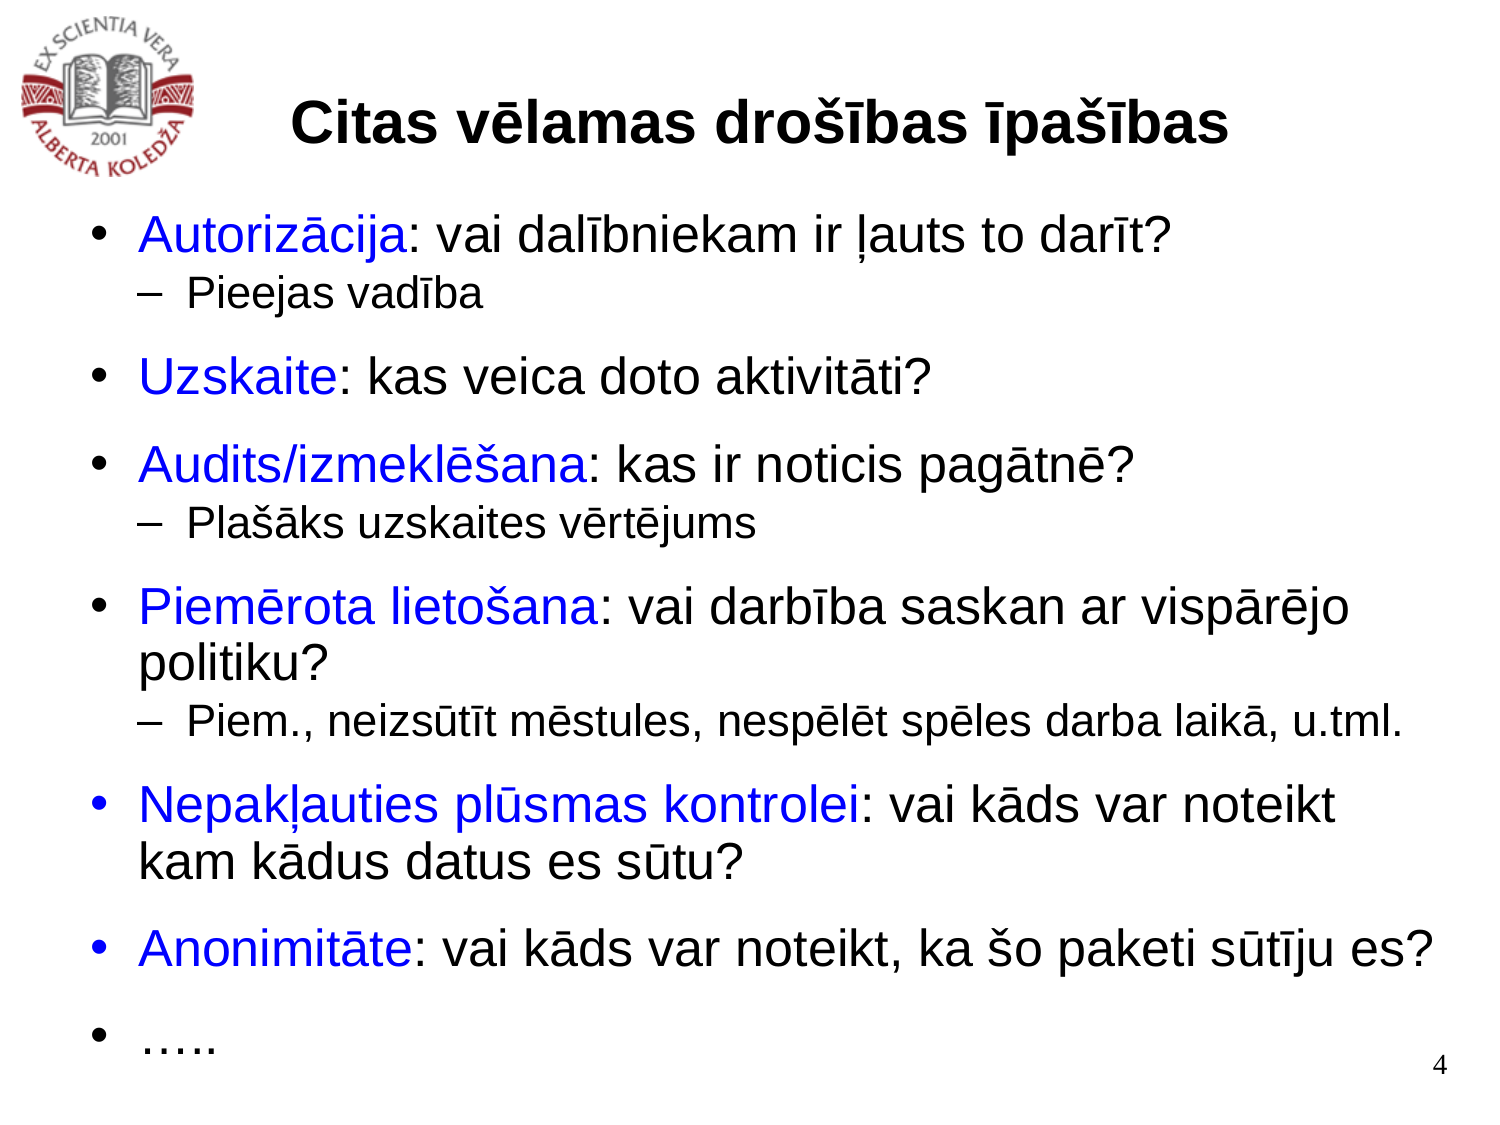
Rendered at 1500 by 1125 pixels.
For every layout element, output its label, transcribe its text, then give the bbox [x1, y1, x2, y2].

title Citas vēlamas drošības īpašības [50, 62, 1450, 175]
picture [21, 16, 194, 177]
list Autorizācija: vai dalībniekam ir ļauts to darīt? Pieejas vadība Uzskaite: kas veica doto aktivitāti? Audits/izmeklēšana: kas ir noticis pagātnē? Plašāks uzskaites vērtējums Piemērota lietošana: vai darbība saskan ar vispārējo politiku? Piem., neizsūtīt mēstules, nespēlēt spēles darba laikā, u.tml. Nepakļauties plūsmas kontrolei: vai kāds var noteikt kam kādus datus es sūtu? Anonimitāte: vai kāds var noteikt, ka šo paketi sūtīju es? ….. [74, 200, 1463, 1101]
